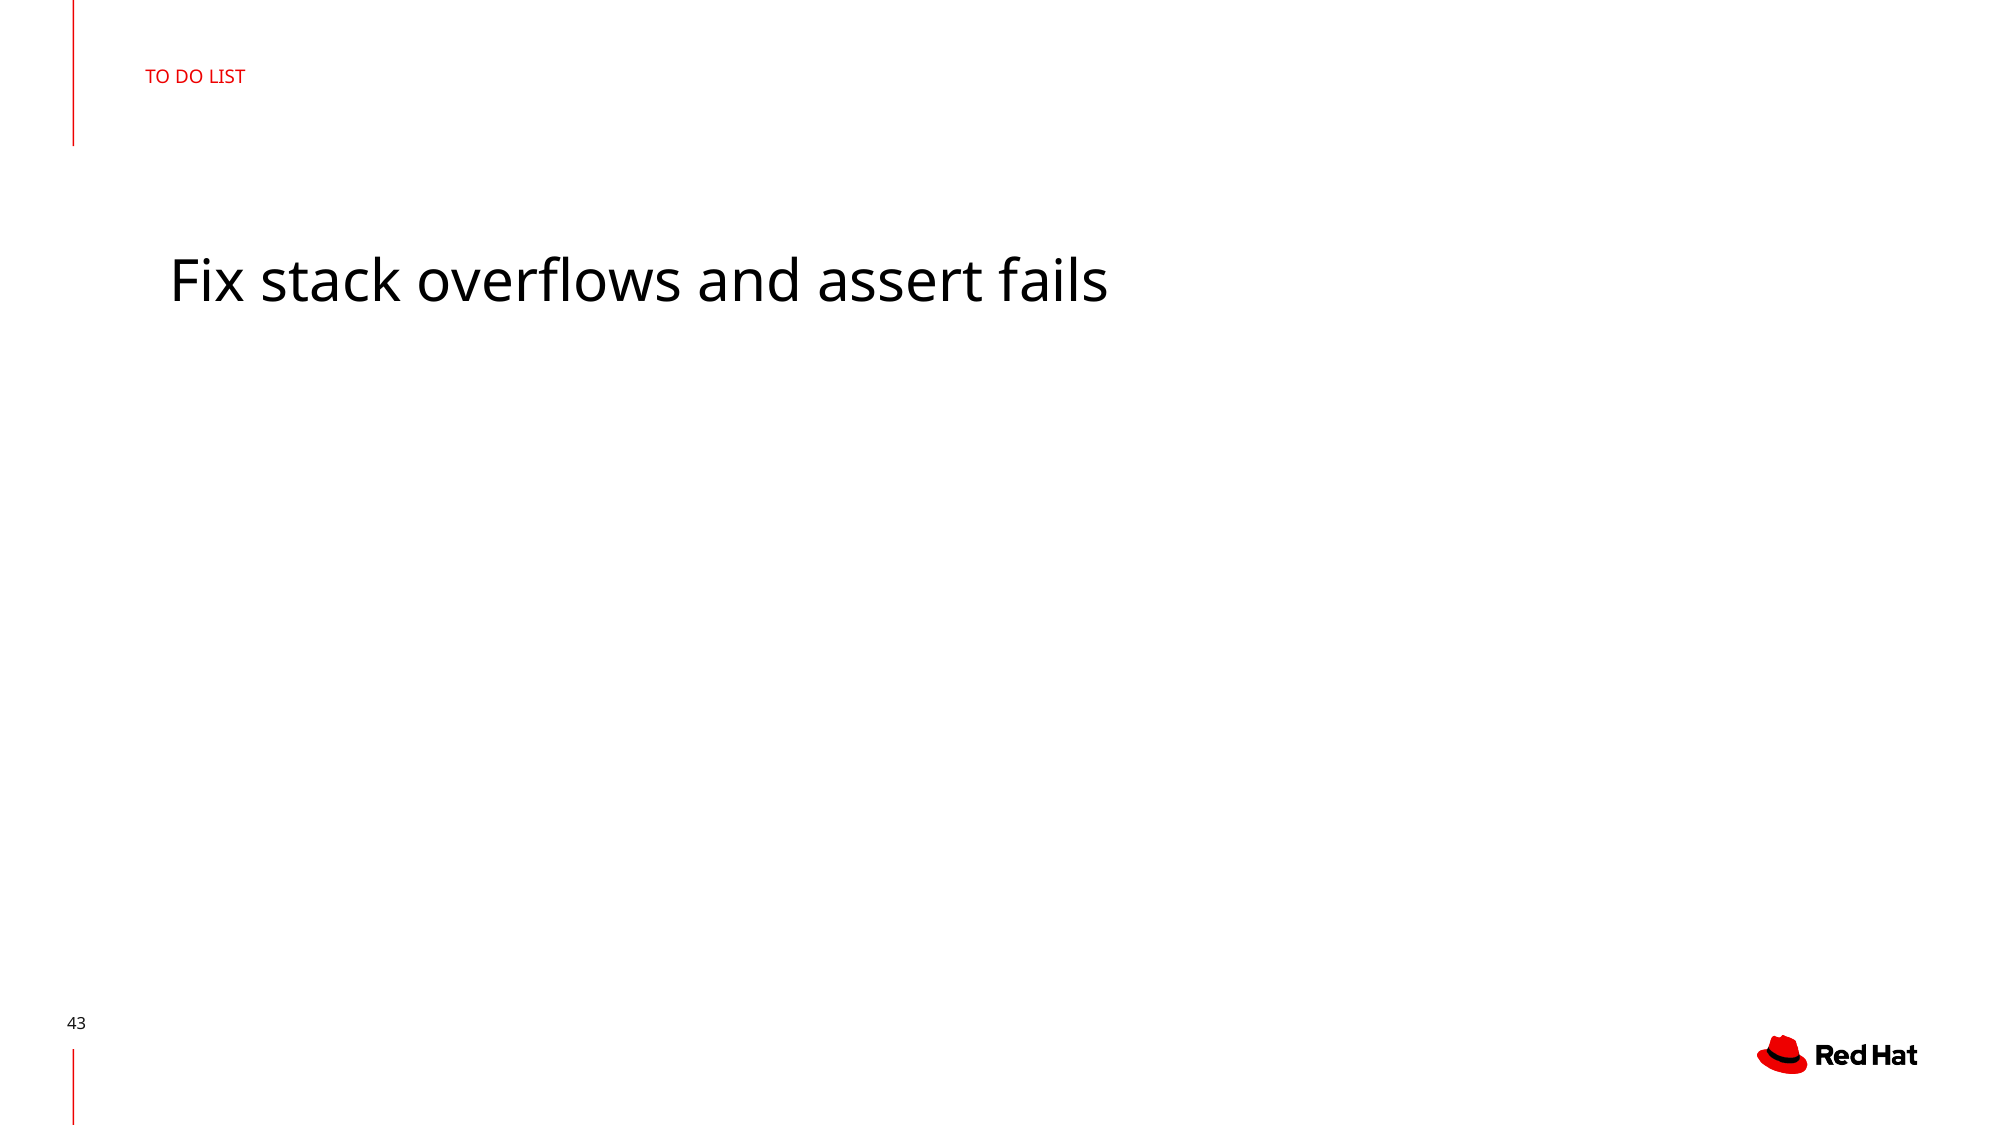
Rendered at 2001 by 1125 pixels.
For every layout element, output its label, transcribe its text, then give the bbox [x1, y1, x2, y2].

text_box TO DO LIST [73, 9, 918, 144]
text_box Fix stack overflows and assert fails [154, 235, 1807, 321]
picture [1757, 1035, 1918, 1074]
